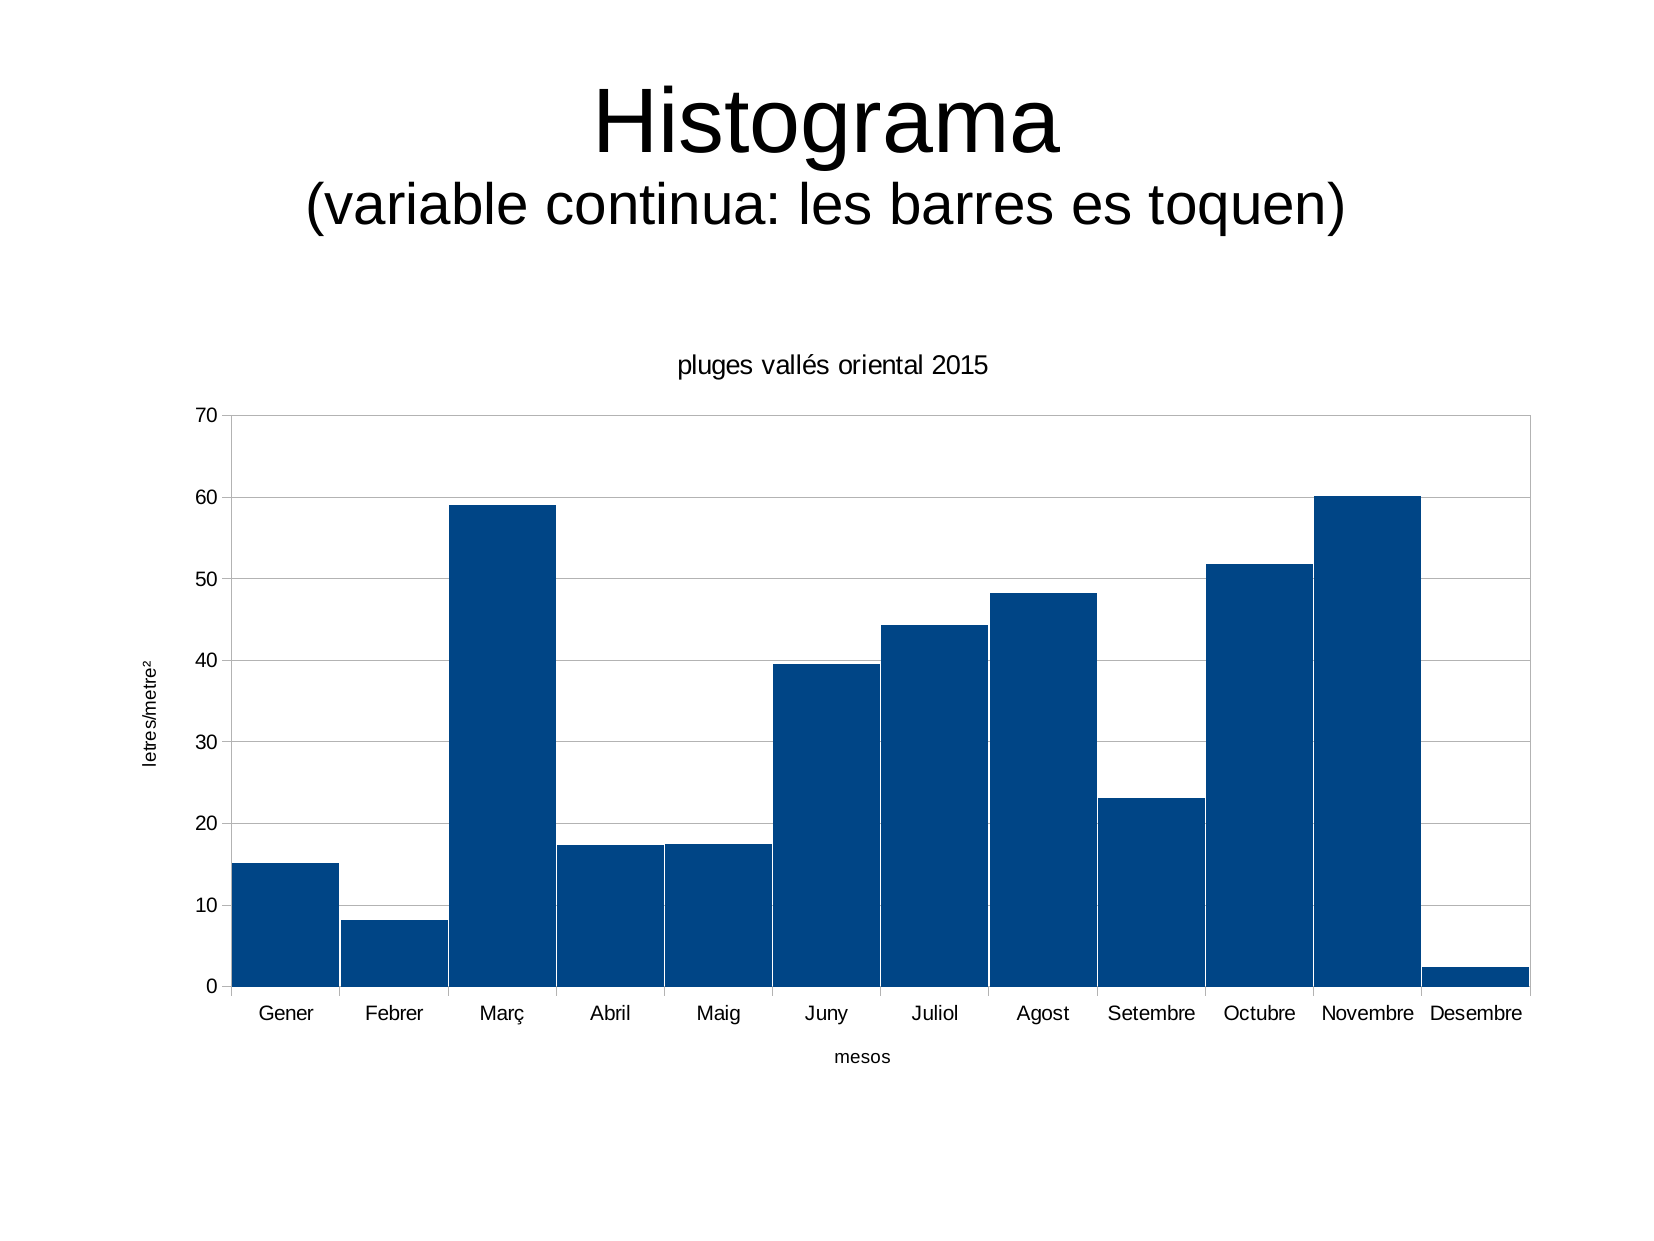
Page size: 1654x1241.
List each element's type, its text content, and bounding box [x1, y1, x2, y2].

title Histograma (variable continua: les barres es toquen) [82, 49, 1571, 257]
chart [106, 318, 1560, 1099]
